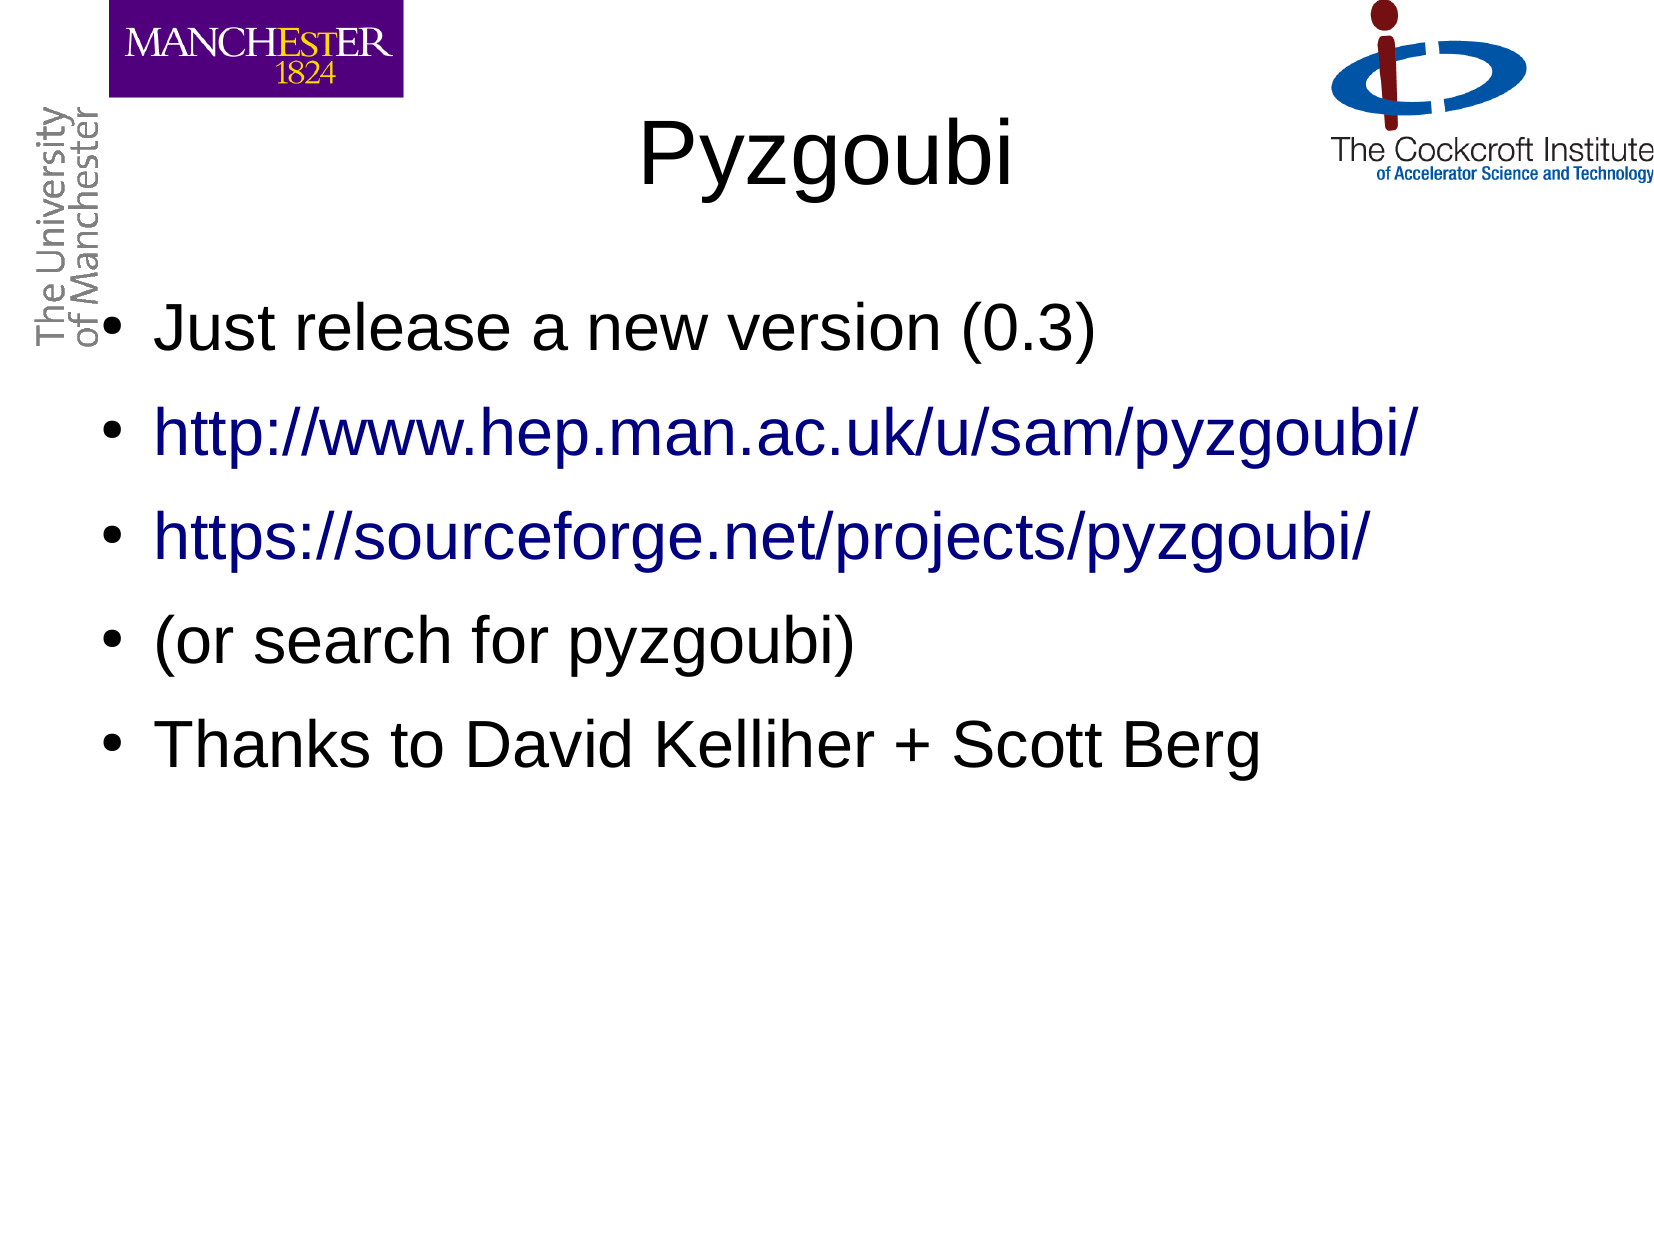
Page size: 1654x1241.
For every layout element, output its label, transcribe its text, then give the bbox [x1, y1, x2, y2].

list Just release a new version (0.3) http://www.hep.man.ac.uk/u/sam/pyzgoubi/ https://sourceforge.net/projects/pyzgoubi/ (or search for pyzgoubi) Thanks to David Kelliher + Scott Berg [82, 290, 1571, 1109]
title Pyzgoubi [82, 56, 1571, 250]
picture [1331, 0, 1654, 183]
picture [0, 0, 404, 347]
